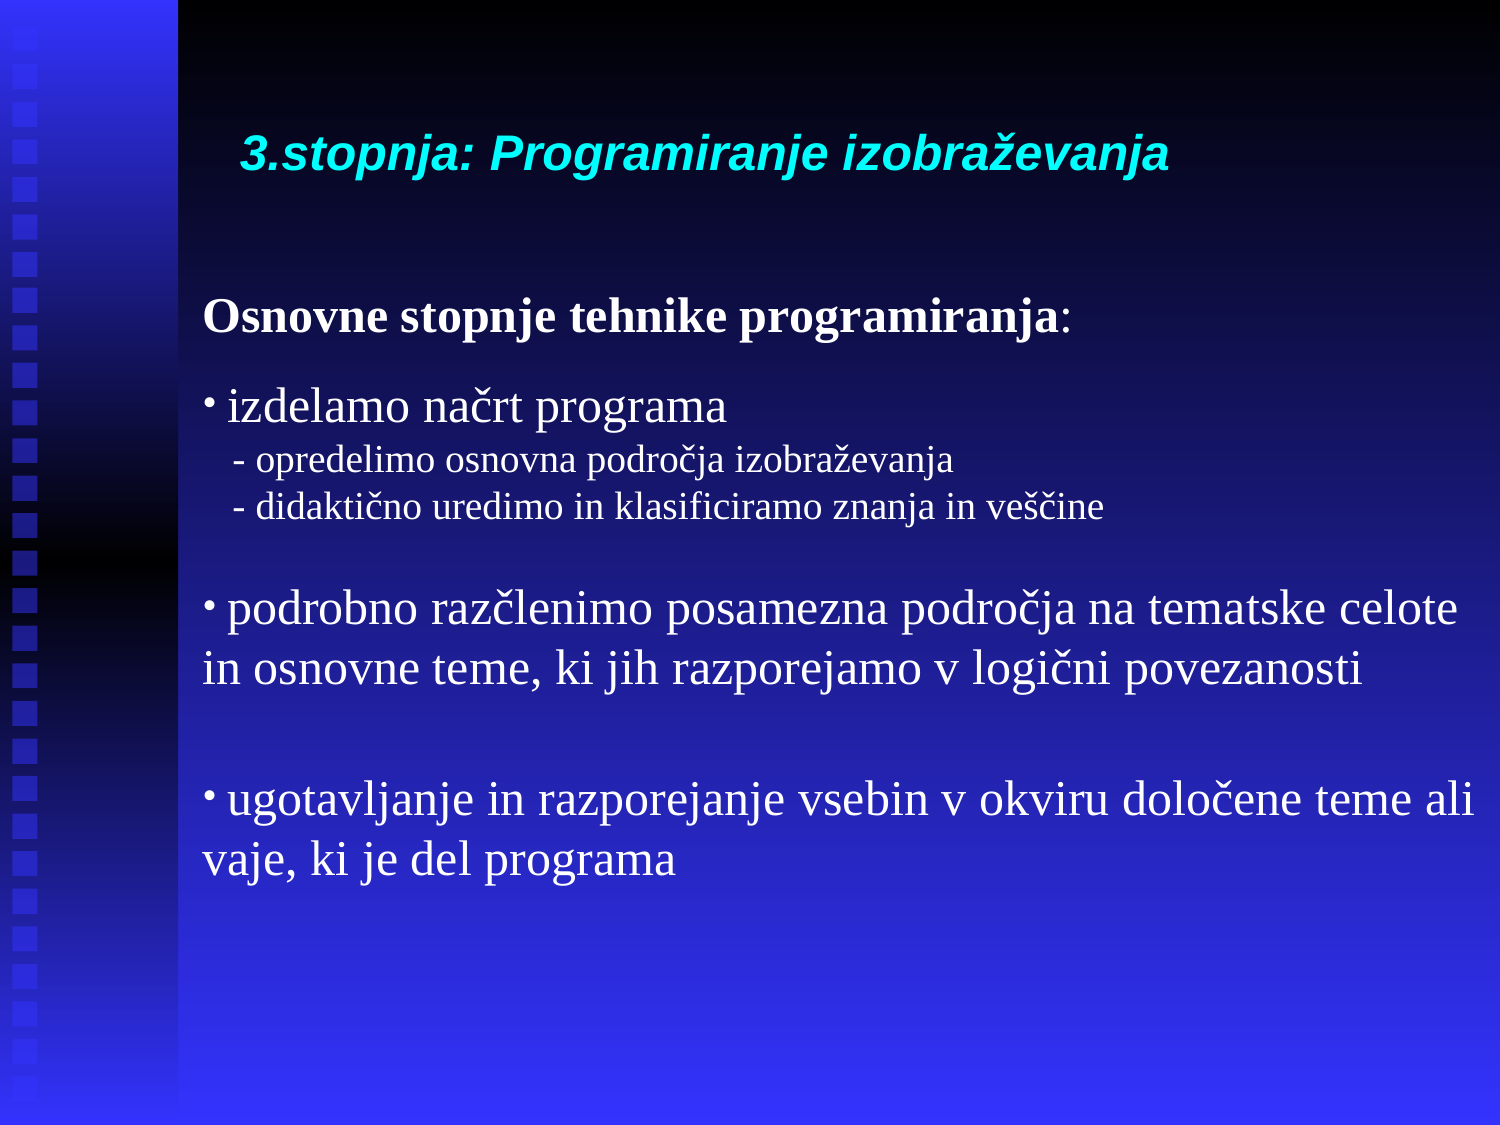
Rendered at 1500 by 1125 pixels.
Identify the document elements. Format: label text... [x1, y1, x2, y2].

text_box Osnovne stopnje tehnike programiranja: izdelamo načrt programa - opredelimo osnovna področja izobraževanja - didaktično uredimo in klasificiramo znanja in veščine podrobno razčlenimo posamezna področja na tematske celote in osnovne teme, ki jih razporejamo v logični povezanosti ugotavljanje in razporejanje vsebin v okviru določene teme ali vaje, ki je del programa [187, 275, 1500, 1103]
text_box 3.stopnja: Programiranje izobraževanja [224, 112, 1375, 188]
